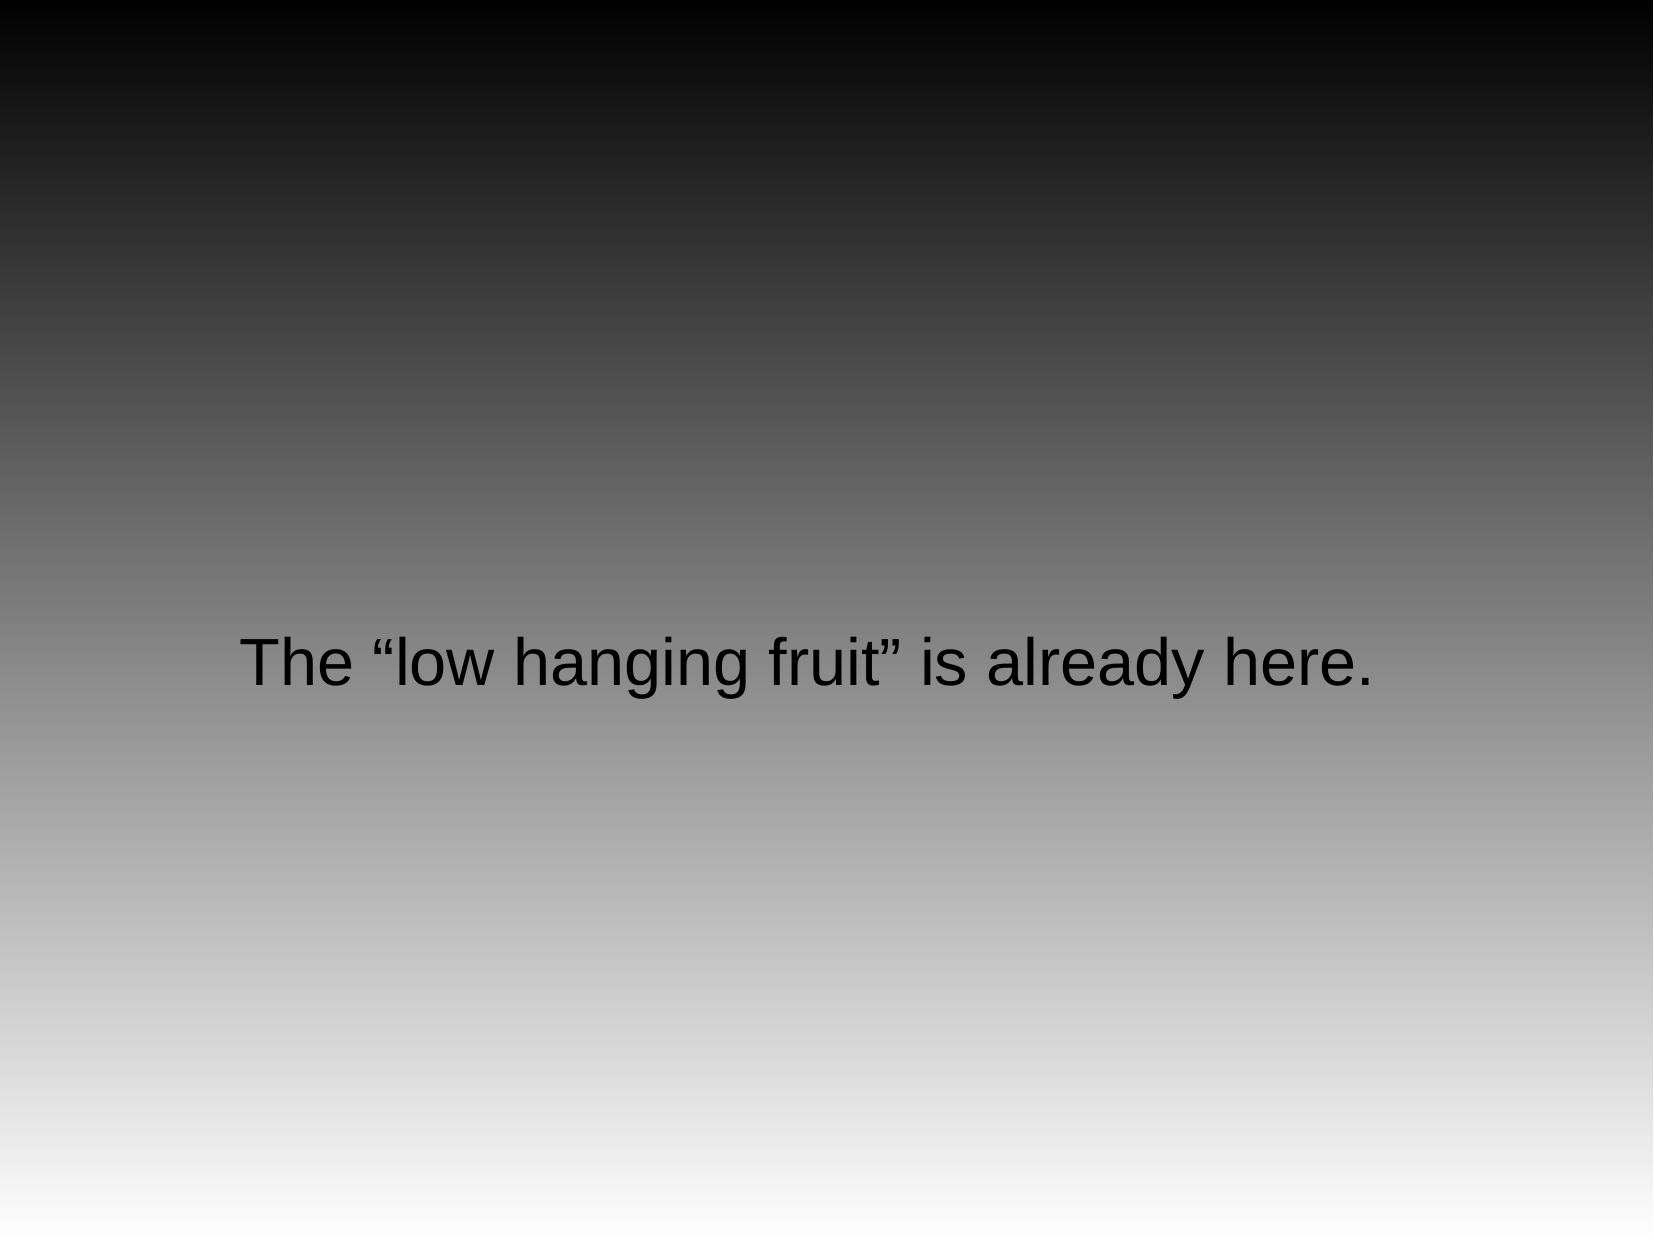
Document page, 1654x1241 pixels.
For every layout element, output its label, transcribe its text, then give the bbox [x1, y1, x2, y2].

subtitle The “low hanging fruit” is already here. [82, 290, 1571, 1109]
